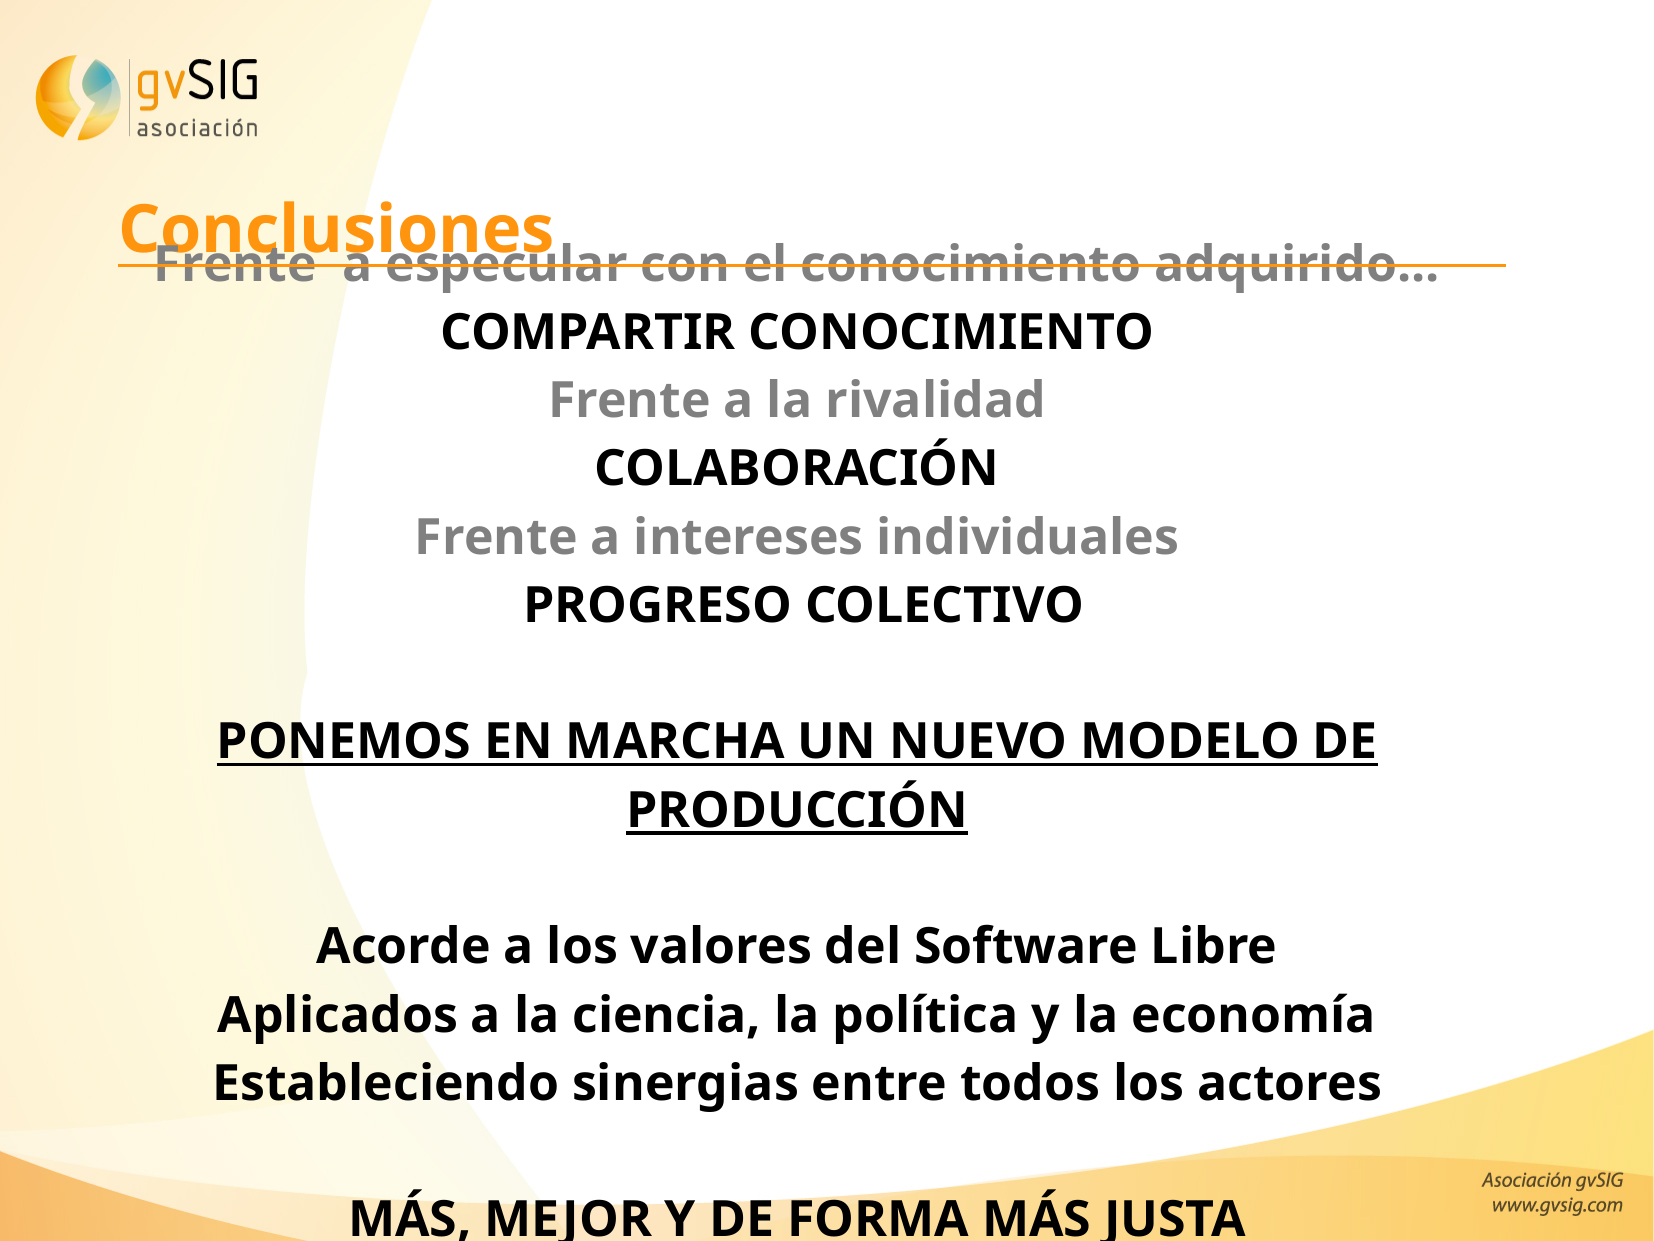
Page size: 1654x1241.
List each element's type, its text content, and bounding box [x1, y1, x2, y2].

picture [0, 0, 1654, 1241]
picture [825, 1223, 842, 1230]
picture [590, 1223, 607, 1230]
title Frente a especular con el conocimiento adquirido... COMPARTIR CONOCIMIENTO Frente a la rivalidad COLABORACIÓN Frente a intereses individuales PROGRESO COLECTIVO PONEMOS EN MARCHA UN NUEVO MODELO DE PRODUCCIÓN Acorde a los valores del Software Libre Aplicados a la ciencia, la política y la economía Estableciendo sinergias entre todos los actores MÁS, MEJOR Y DE FORMA MÁS JUSTA [59, 256, 1536, 1223]
picture [573, 1223, 1108, 1241]
title Conclusiones [118, 177, 1607, 276]
picture [1132, 1223, 1146, 1230]
picture [721, 1223, 734, 1230]
